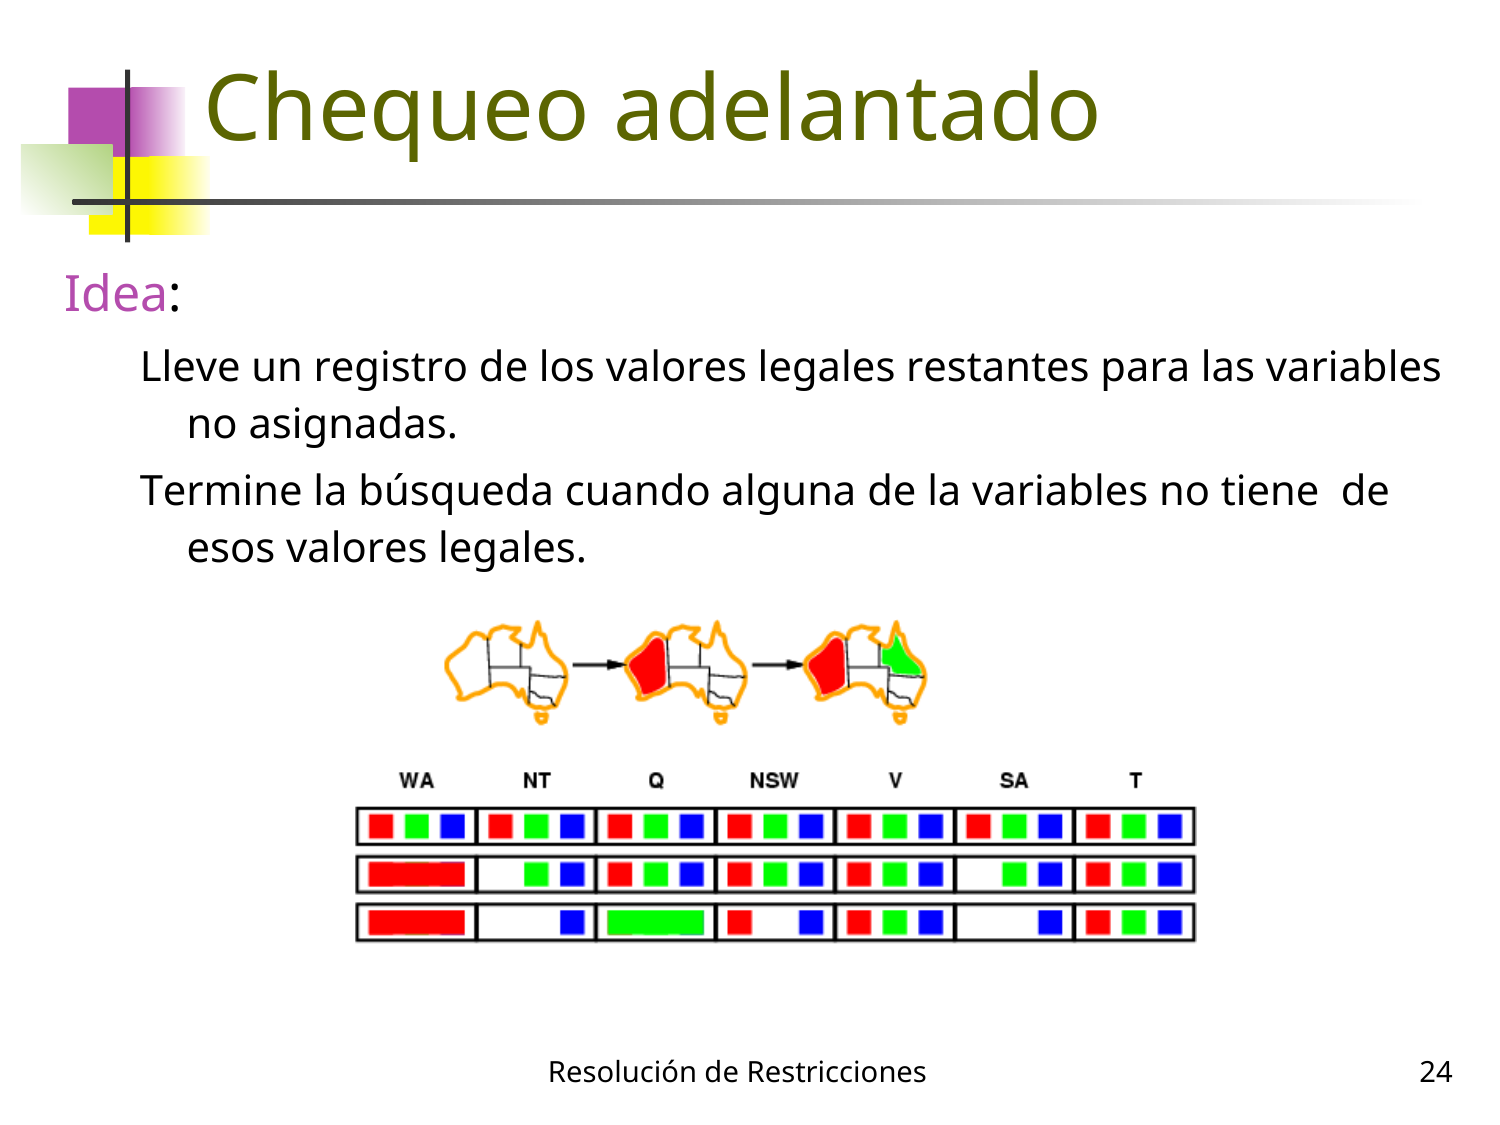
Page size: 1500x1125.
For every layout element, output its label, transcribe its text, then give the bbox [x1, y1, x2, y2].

picture [354, 619, 1197, 945]
title Chequeo adelantado [188, 35, 1468, 175]
list Idea: Lleve un registro de los valores legales restantes para las variables no asignadas. Termine la búsqueda cuando alguna de la variables no tiene de esos valores legales. [50, 249, 1469, 1007]
